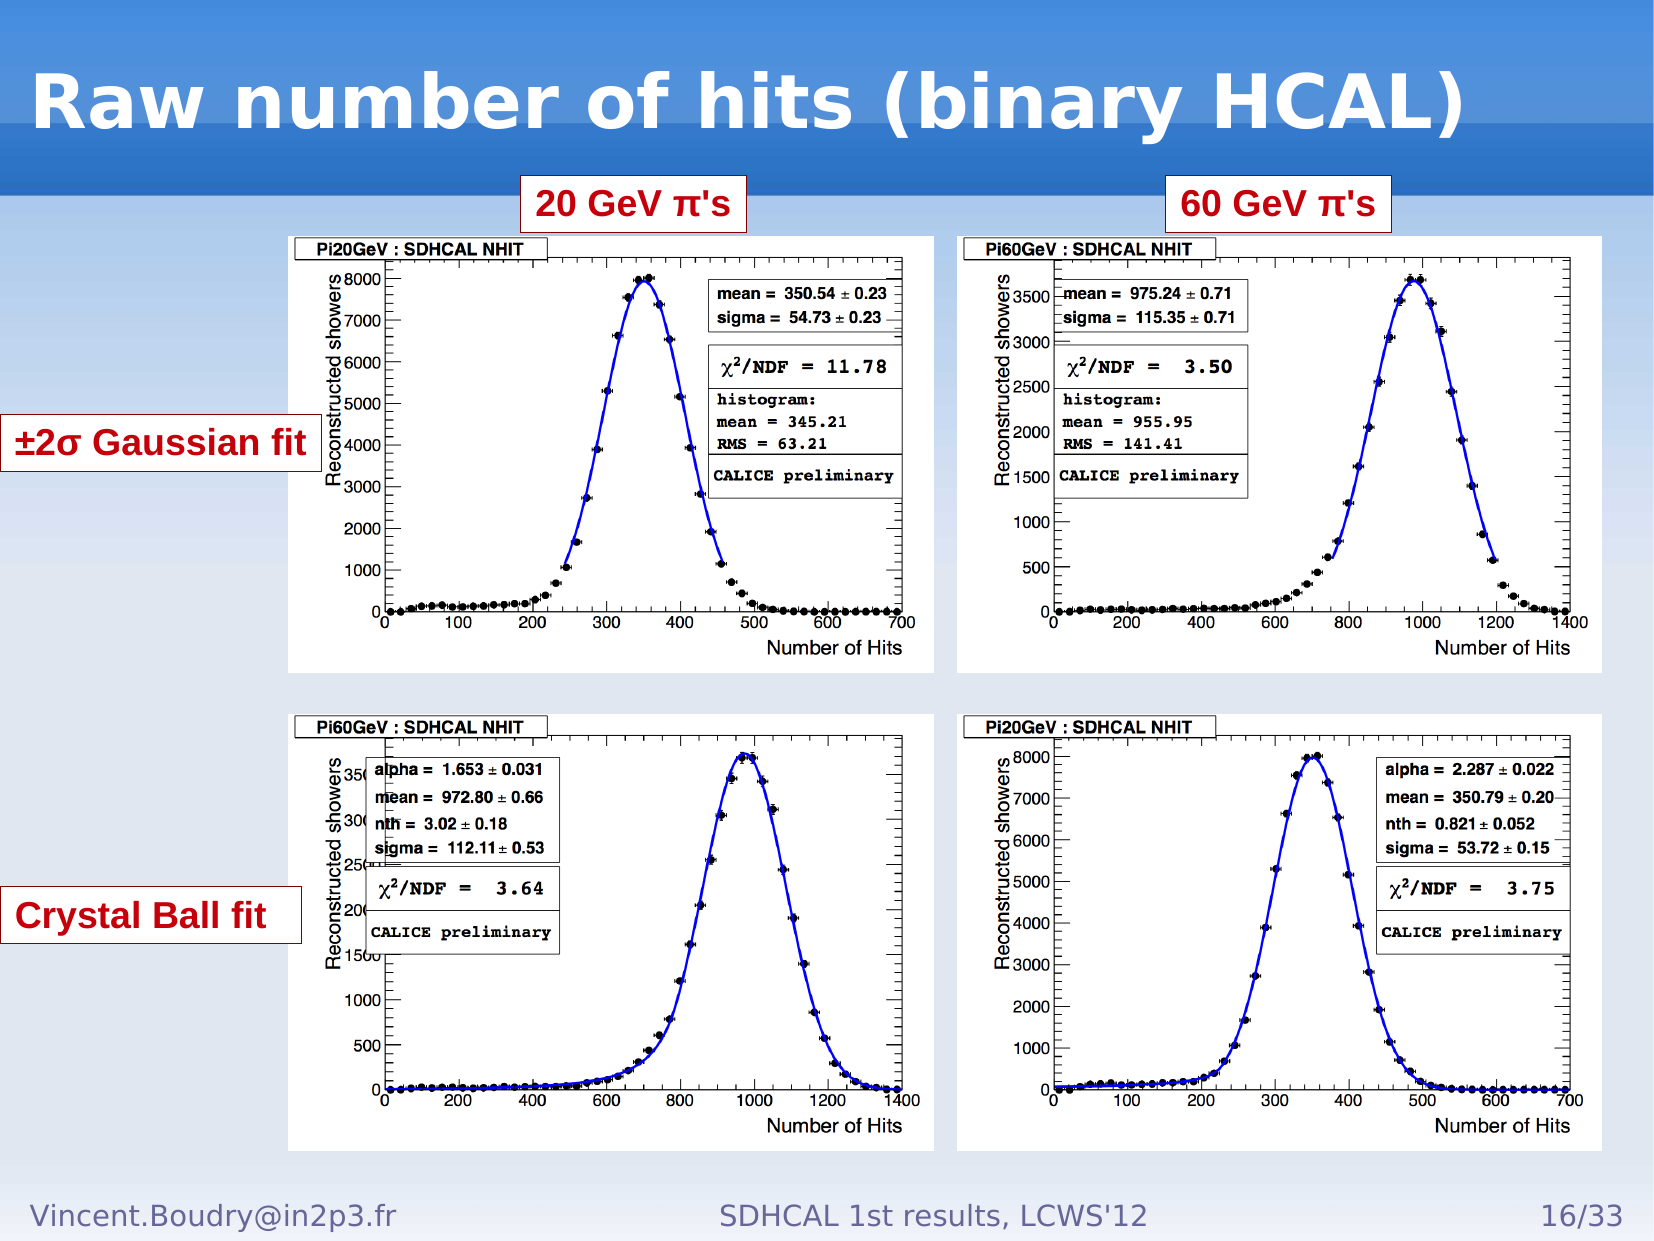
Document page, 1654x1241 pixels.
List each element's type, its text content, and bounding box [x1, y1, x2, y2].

title Raw number of hits (binary HCAL) [29, 0, 1654, 207]
picture [0, 0, 1654, 1241]
text_box ±2σ Gaussian fit [0, 414, 322, 472]
text_box 60 GeV π's [1165, 175, 1392, 233]
text_box Crystal Ball fit [0, 886, 302, 944]
text_box 20 GeV π's [520, 175, 747, 233]
